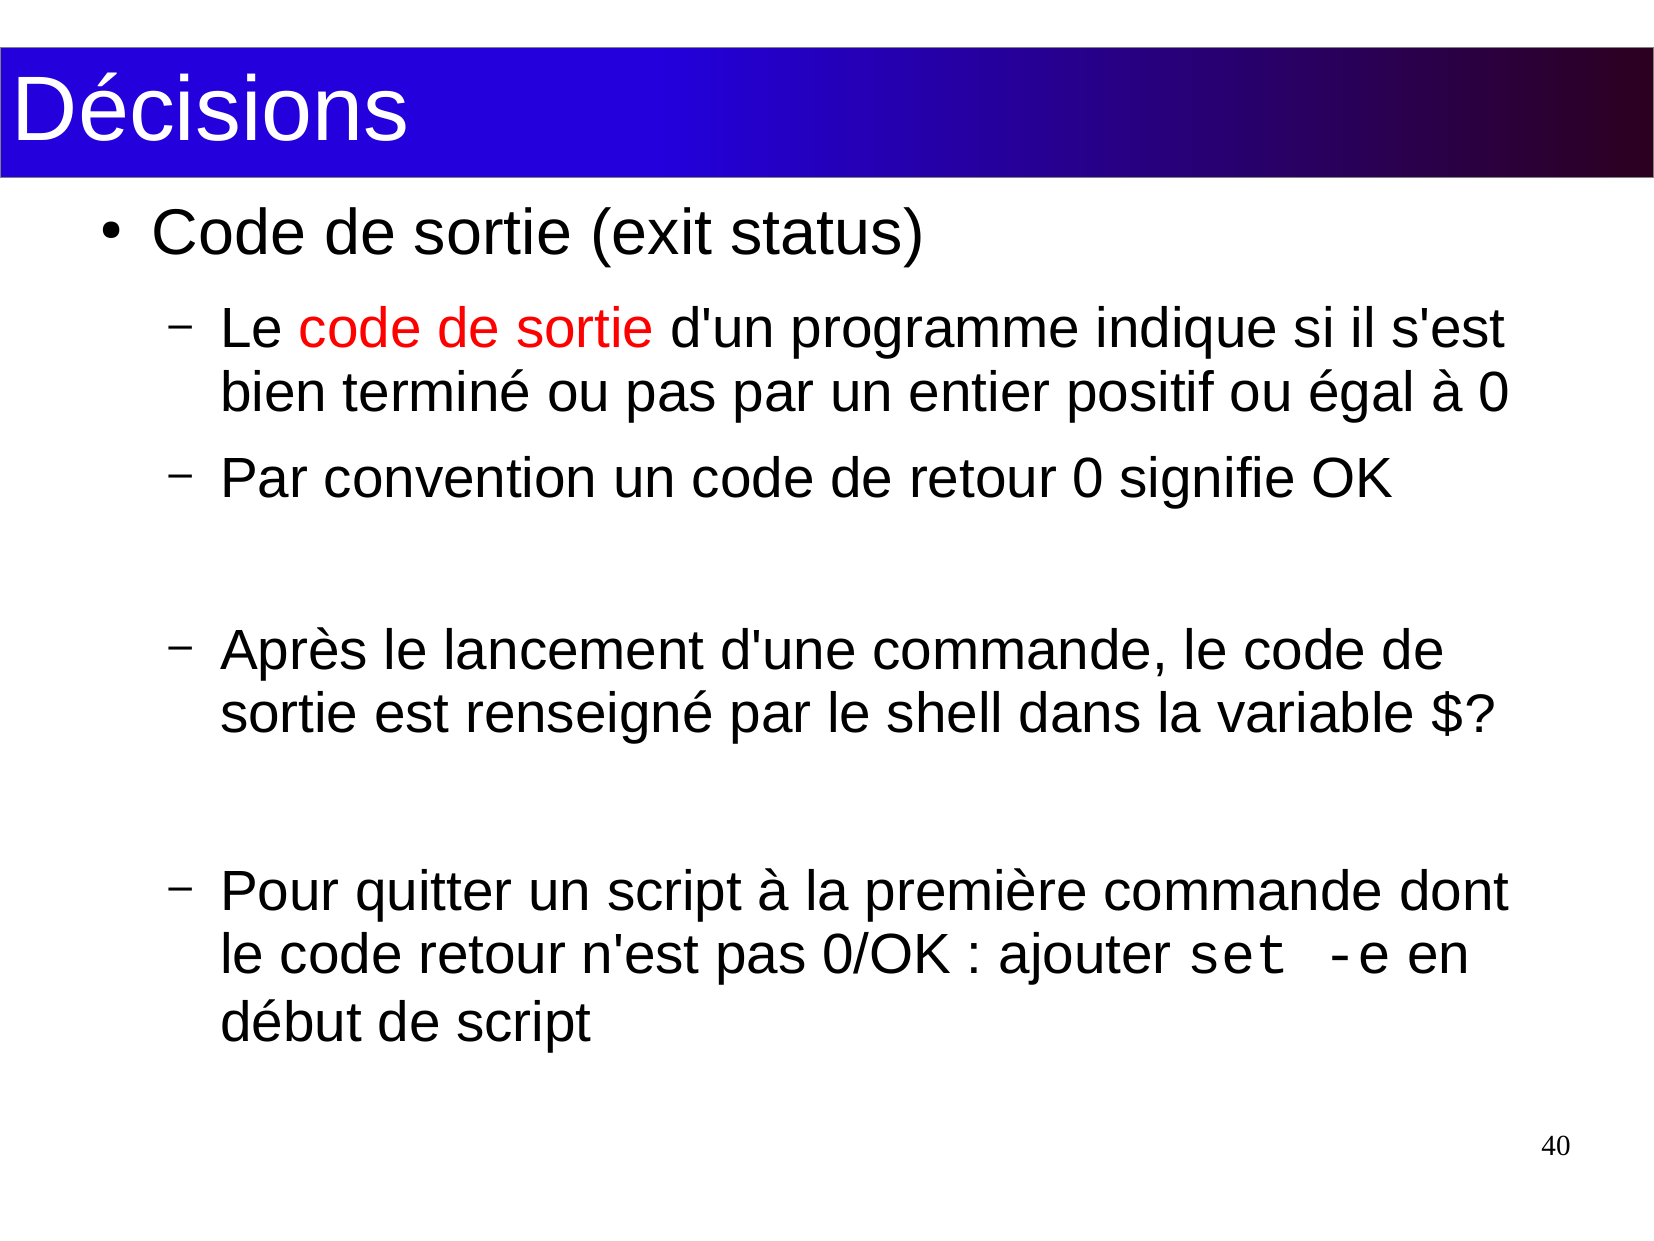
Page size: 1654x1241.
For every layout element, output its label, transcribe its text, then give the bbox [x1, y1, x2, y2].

title Décisions [11, 5, 1642, 213]
list Code de sortie (exit status) Le code de sortie d'un programme indique si il s'est bien terminé ou pas par un entier positif ou égal à 0 Par convention un code de retour 0 signifie OK Après le lancement d'une commande, le code de sortie est renseigné par le shell dans la variable $? Pour quitter un script à la première commande dont le code retour n'est pas 0/OK : ajouter set -e en début de script [82, 195, 1538, 1158]
